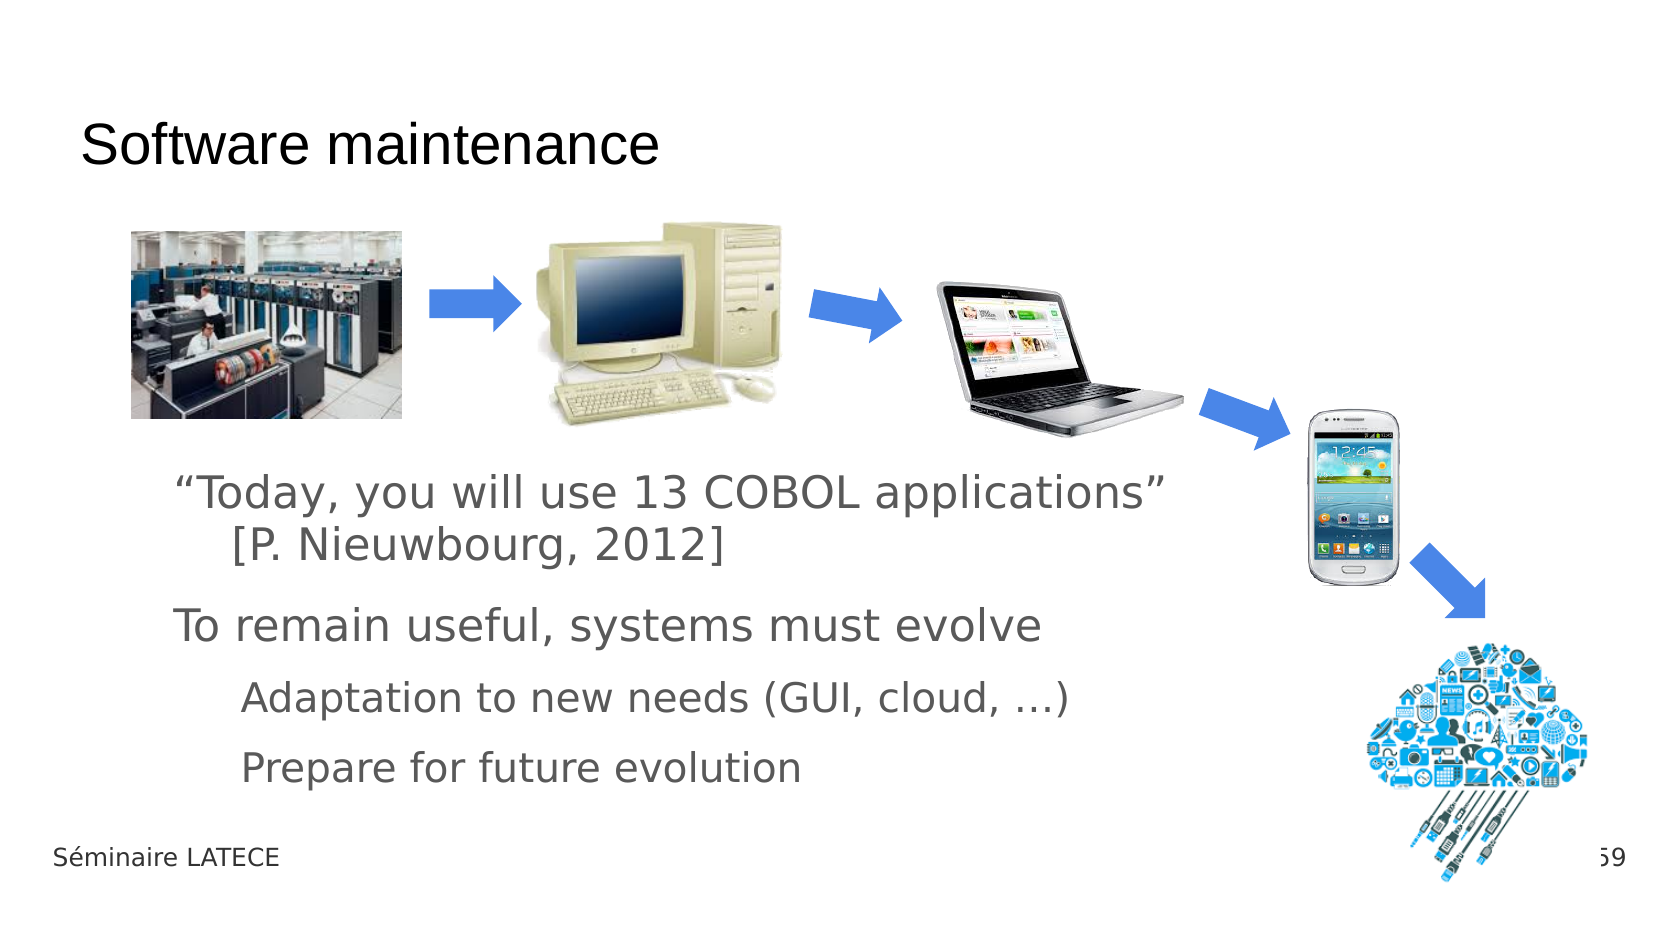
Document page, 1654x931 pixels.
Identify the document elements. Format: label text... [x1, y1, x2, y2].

picture [1306, 408, 1400, 586]
title Software maintenance [80, 97, 1479, 192]
text_box [429, 275, 522, 333]
picture [930, 275, 1188, 455]
picture [1353, 638, 1601, 887]
text_box [1198, 388, 1291, 451]
text_box [1409, 542, 1486, 619]
picture [535, 220, 783, 429]
text_box [808, 287, 903, 344]
picture [131, 231, 402, 419]
list “Today, you will use 13 COBOL applications” [P. Nieuwbourg, 2012] To remain useful, systems must evolve Adaptation to new needs (GUI, cloud, …) Prepare for future evolution [157, 223, 1578, 797]
